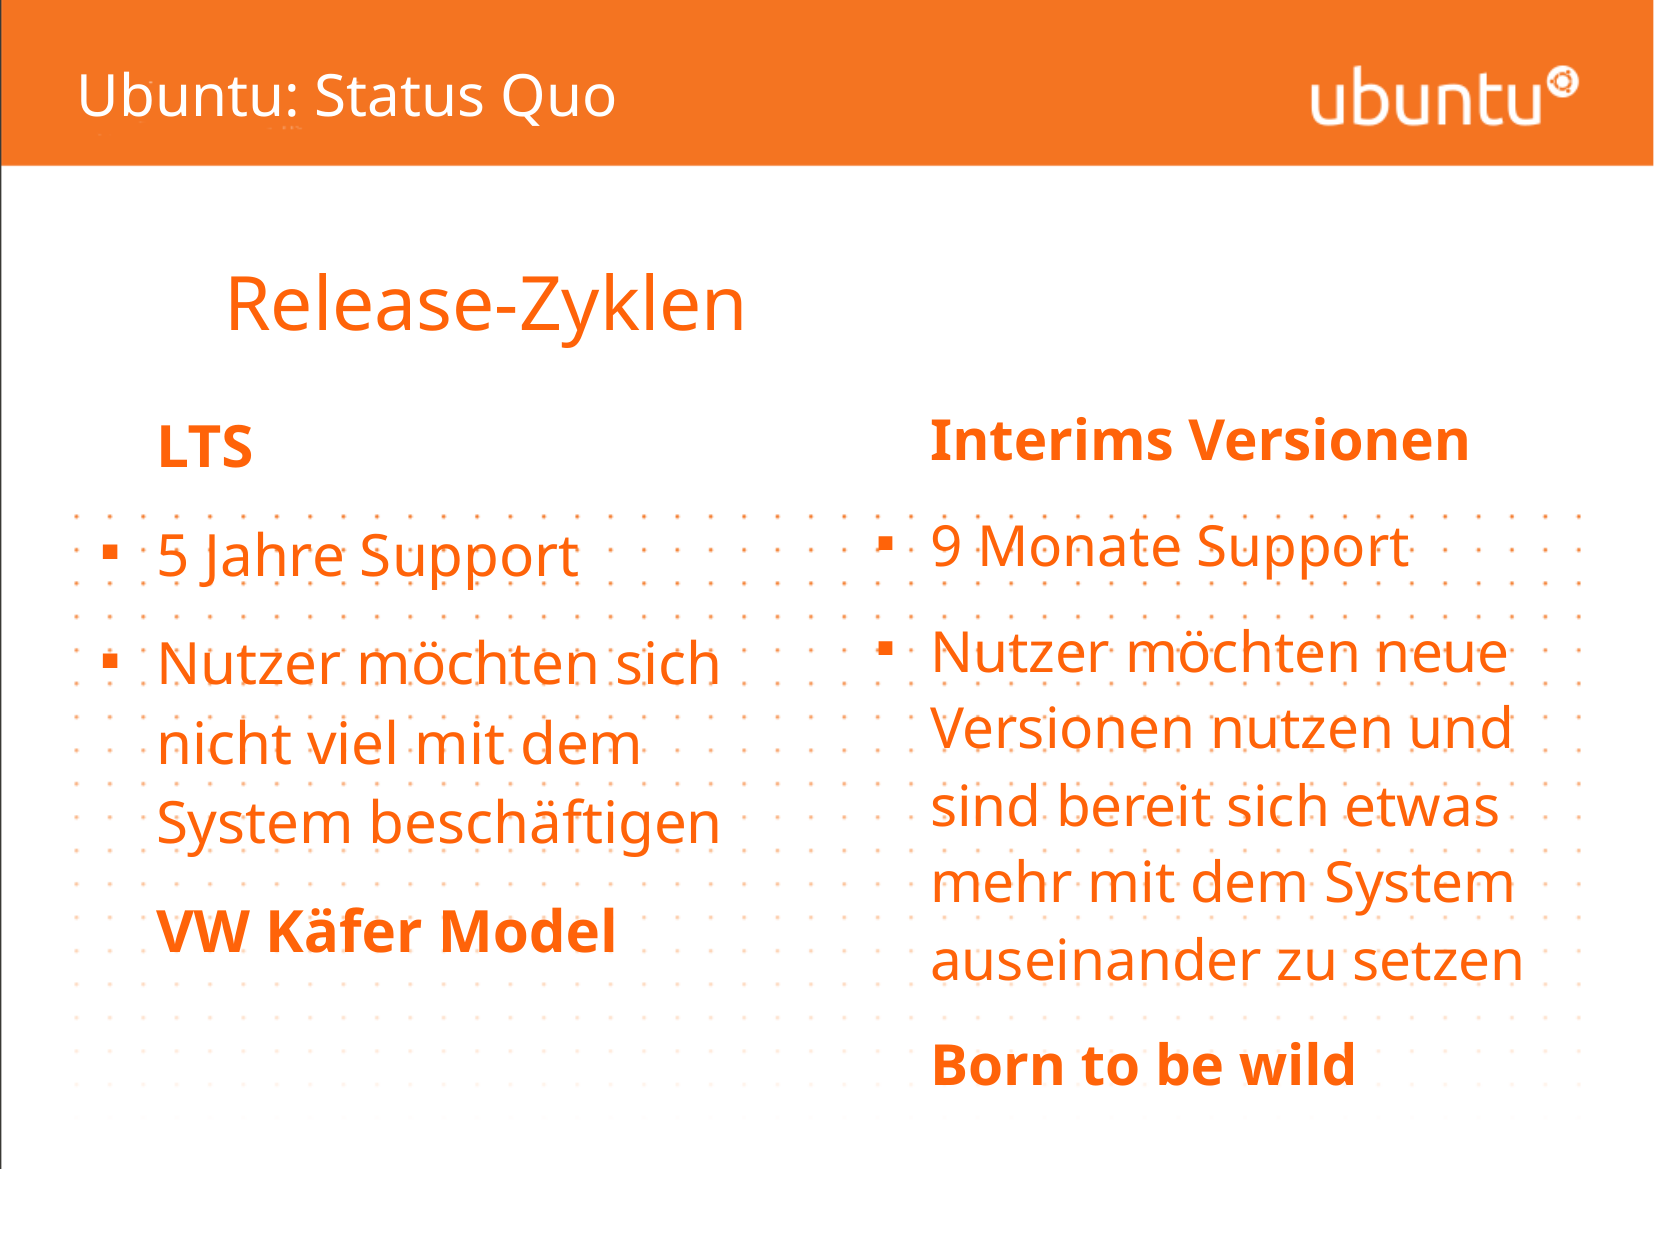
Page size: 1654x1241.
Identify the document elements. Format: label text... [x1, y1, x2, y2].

picture [0, 0, 1654, 1169]
title Ubuntu: Status Quo [76, 29, 1565, 158]
list LTS 5 Jahre Support Nutzer möchten sich nicht viel mit dem System beschäftigen VW Käfer Model [85, 405, 813, 1114]
text_box Release-Zyklen [209, 242, 1480, 511]
list Interims Versionen 9 Monate Support Nutzer möchten neue Versionen nutzen und sind bereit sich etwas mehr mit dem System auseinander zu setzen Born to be wild [861, 400, 1590, 1109]
